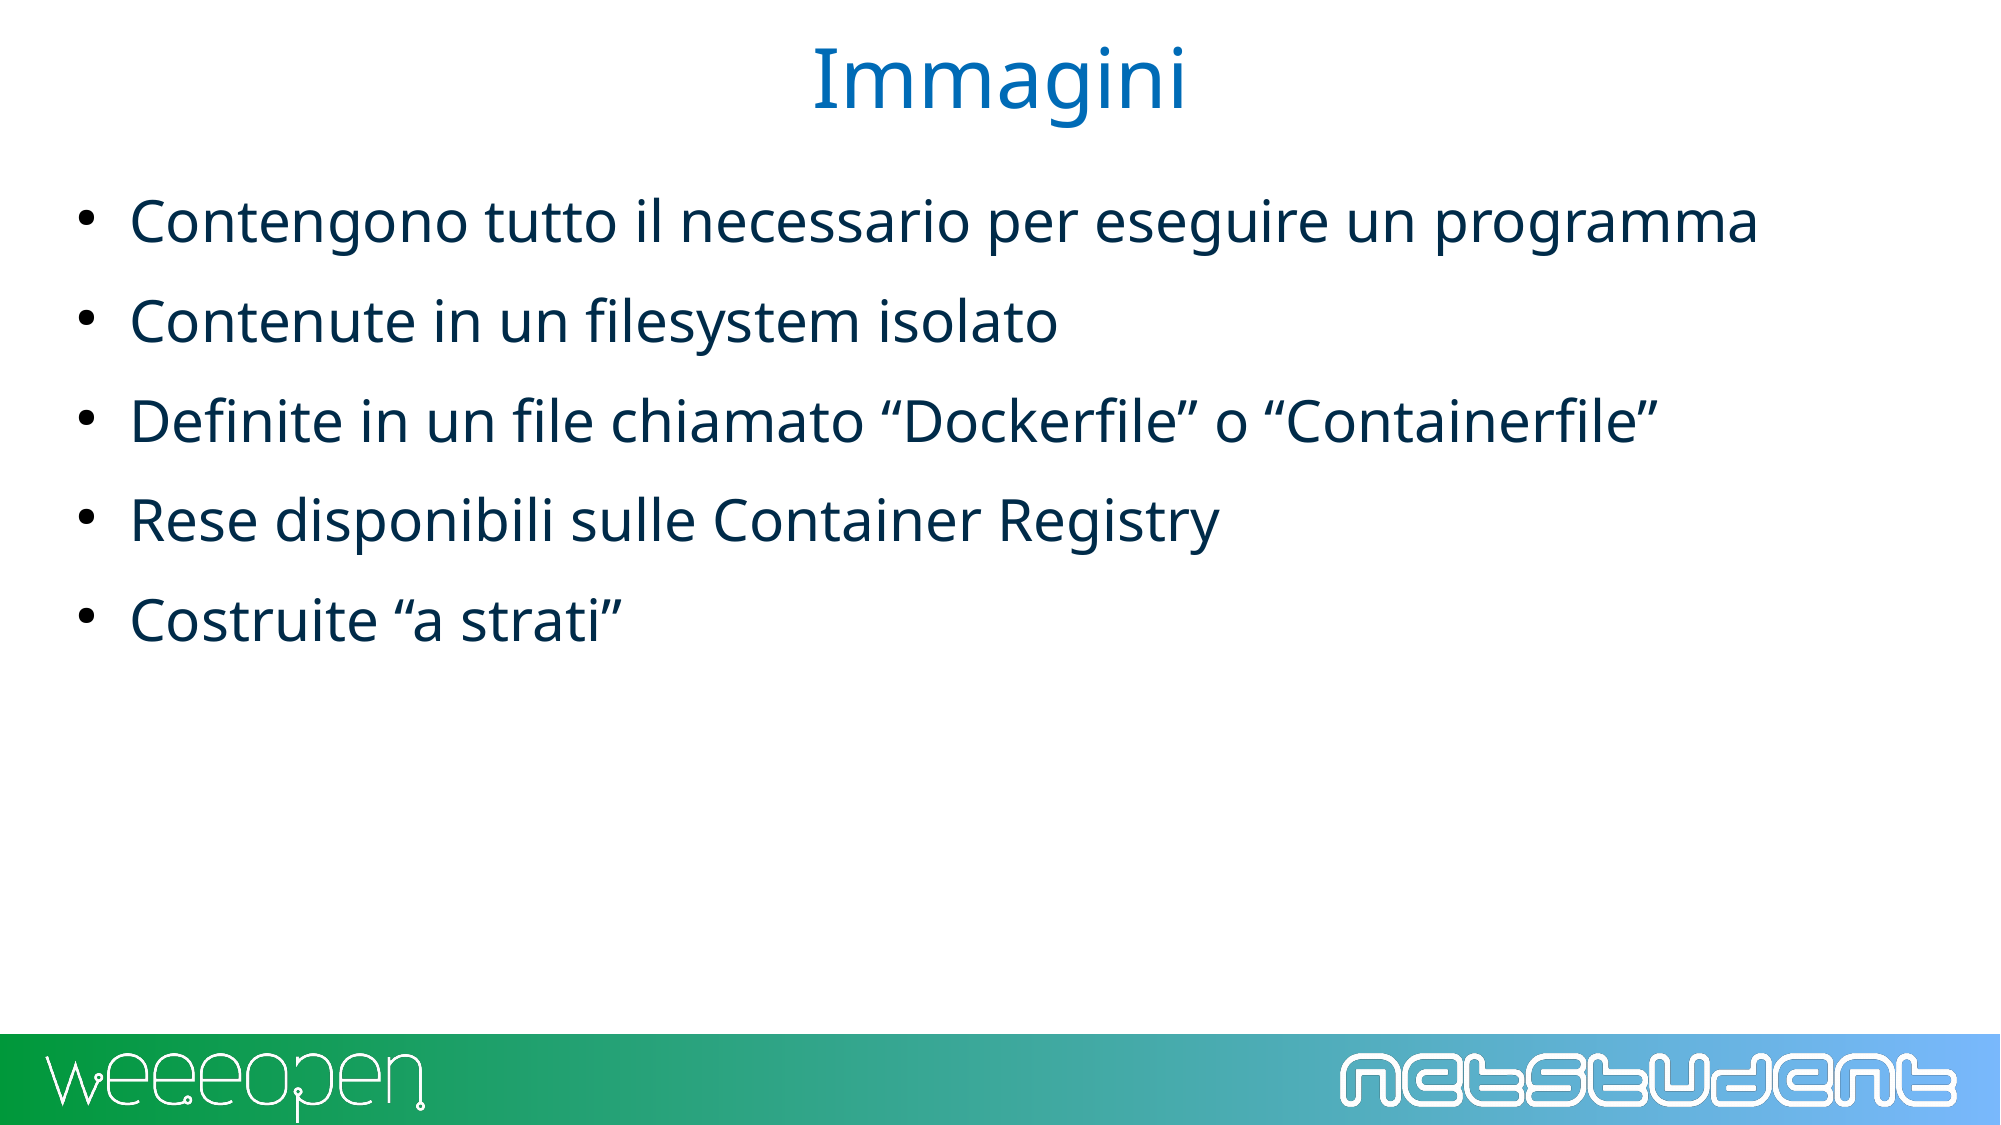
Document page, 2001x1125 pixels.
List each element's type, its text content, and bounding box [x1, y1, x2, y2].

list Contengono tutto il necessario per eseguire un programma Contenute in un filesystem isolato Definite in un file chiamato “Dockerfile” o “Containerfile” Rese disponibili sulle Container Registry Costruite “a strati” [43, 177, 1959, 1008]
picture [45, 1053, 425, 1123]
picture [1340, 1053, 1957, 1107]
title Immagini [43, 29, 1959, 119]
